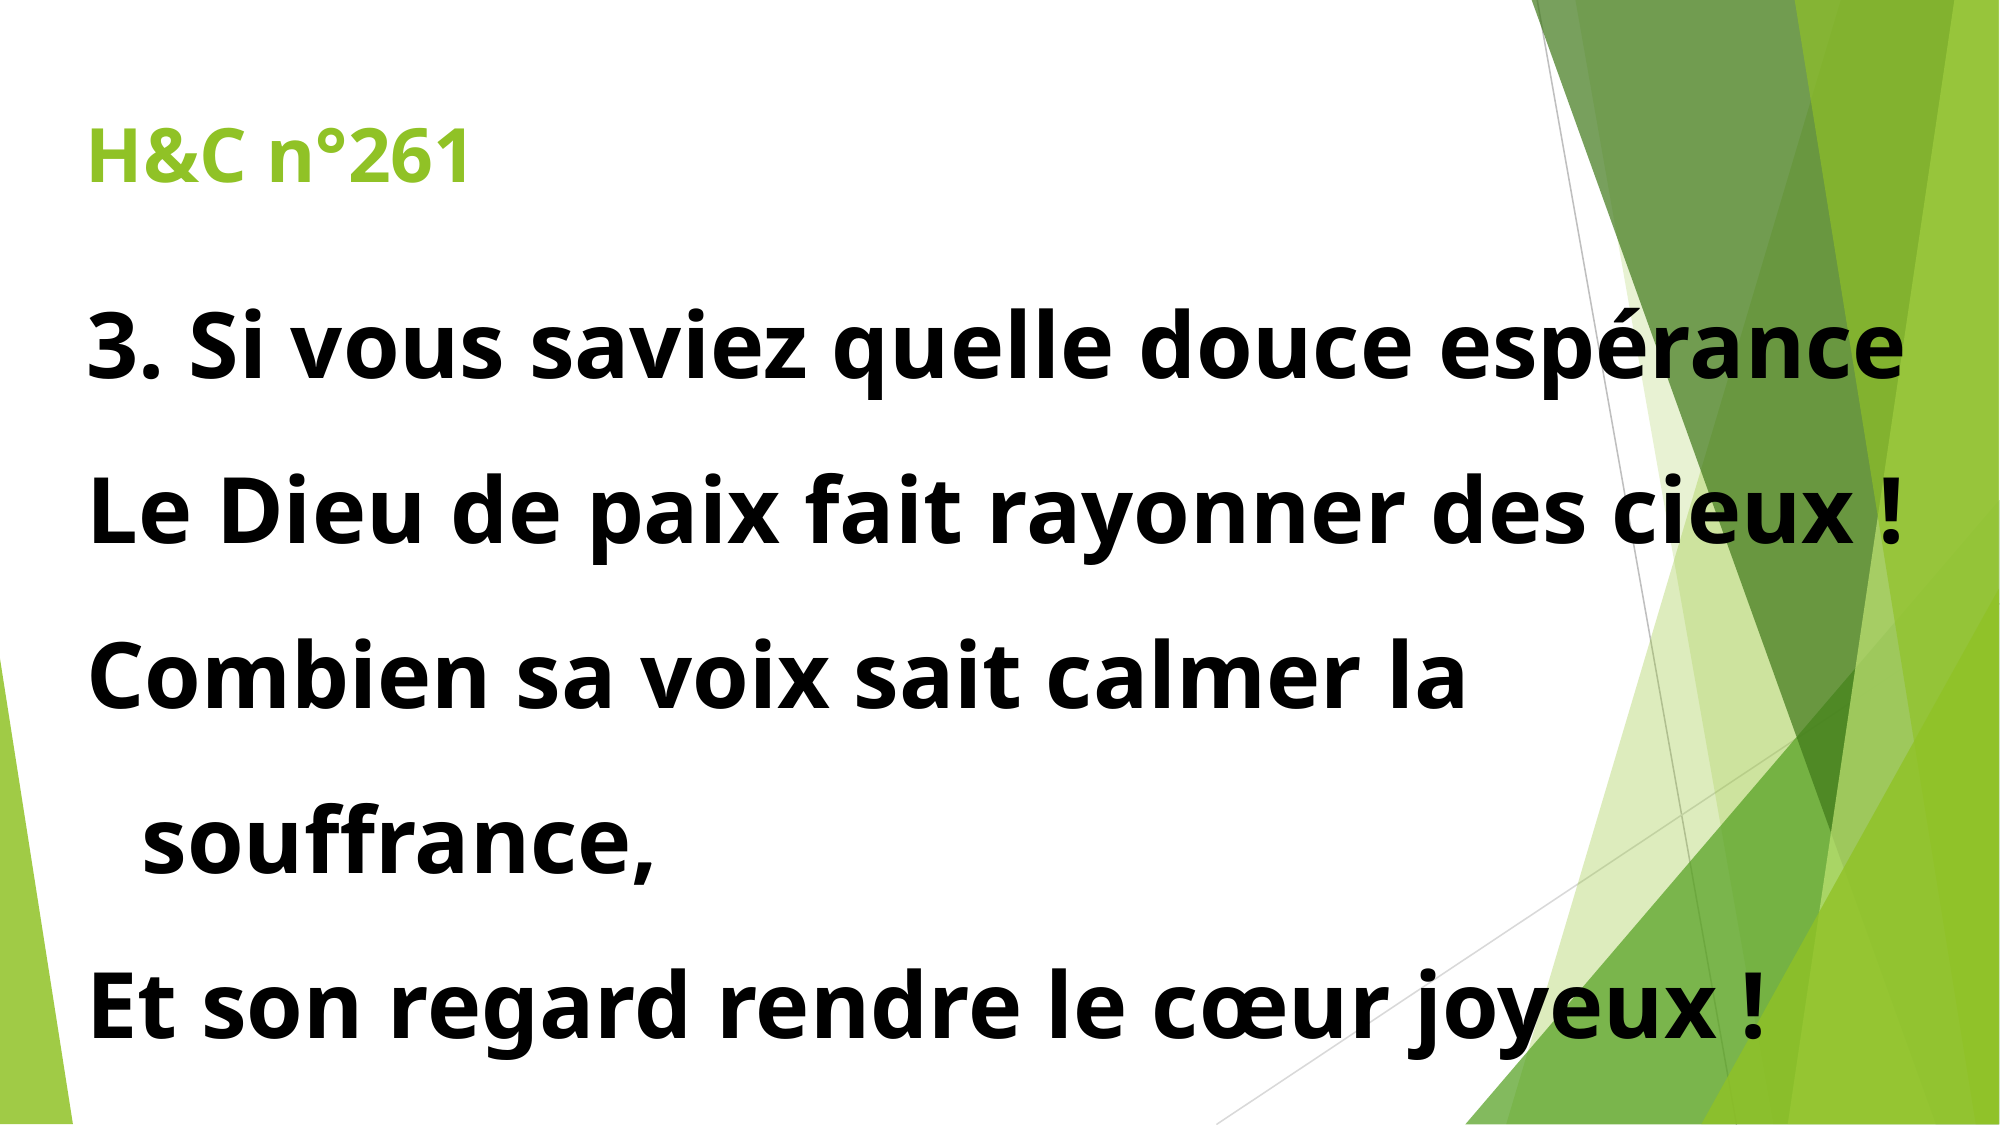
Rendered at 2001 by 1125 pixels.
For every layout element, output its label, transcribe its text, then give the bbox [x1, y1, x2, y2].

text_box 3. Si vous saviez quelle douce espérance Le Dieu de paix fait rayonner des cieux ! Combien sa voix sait calmer la souffrance, Et son regard rendre le cœur joyeux ! Mon Sauveur vous aime, etc. [70, 224, 1949, 1063]
text_box H&C n°261 [70, 99, 1522, 224]
